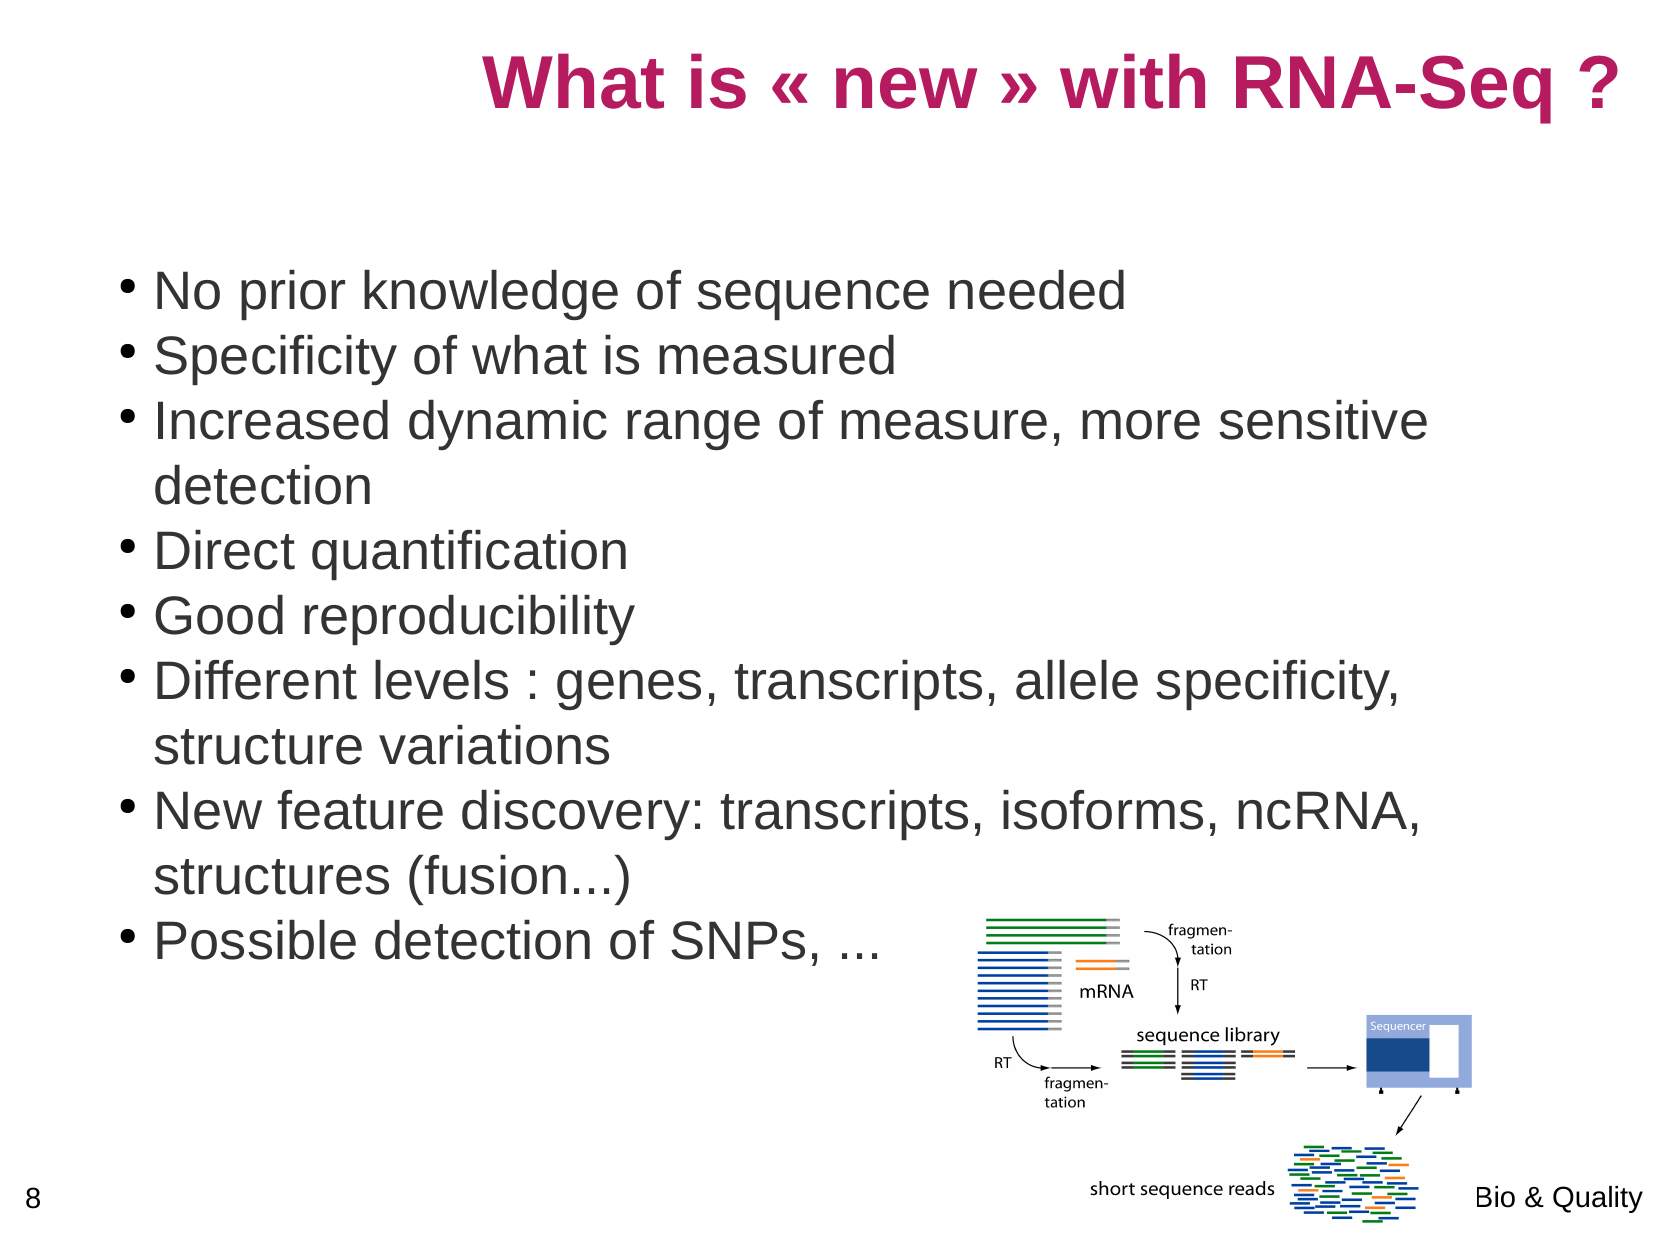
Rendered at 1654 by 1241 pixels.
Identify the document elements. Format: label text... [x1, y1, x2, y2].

text_box What is « new » with RNA-Seq ? [88, 0, 1624, 158]
picture [974, 915, 1477, 1231]
text_box No prior knowledge of sequence needed Specificity of what is measured Increased dynamic range of measure, more sensitive detection Direct quantification Good reproducibility Different levels : genes, transcripts, allele specificity, structure variations New feature discovery: transcripts, isoforms, ncRNA, structures (fusion...) Possible detection of SNPs, ... [118, 242, 1590, 1150]
